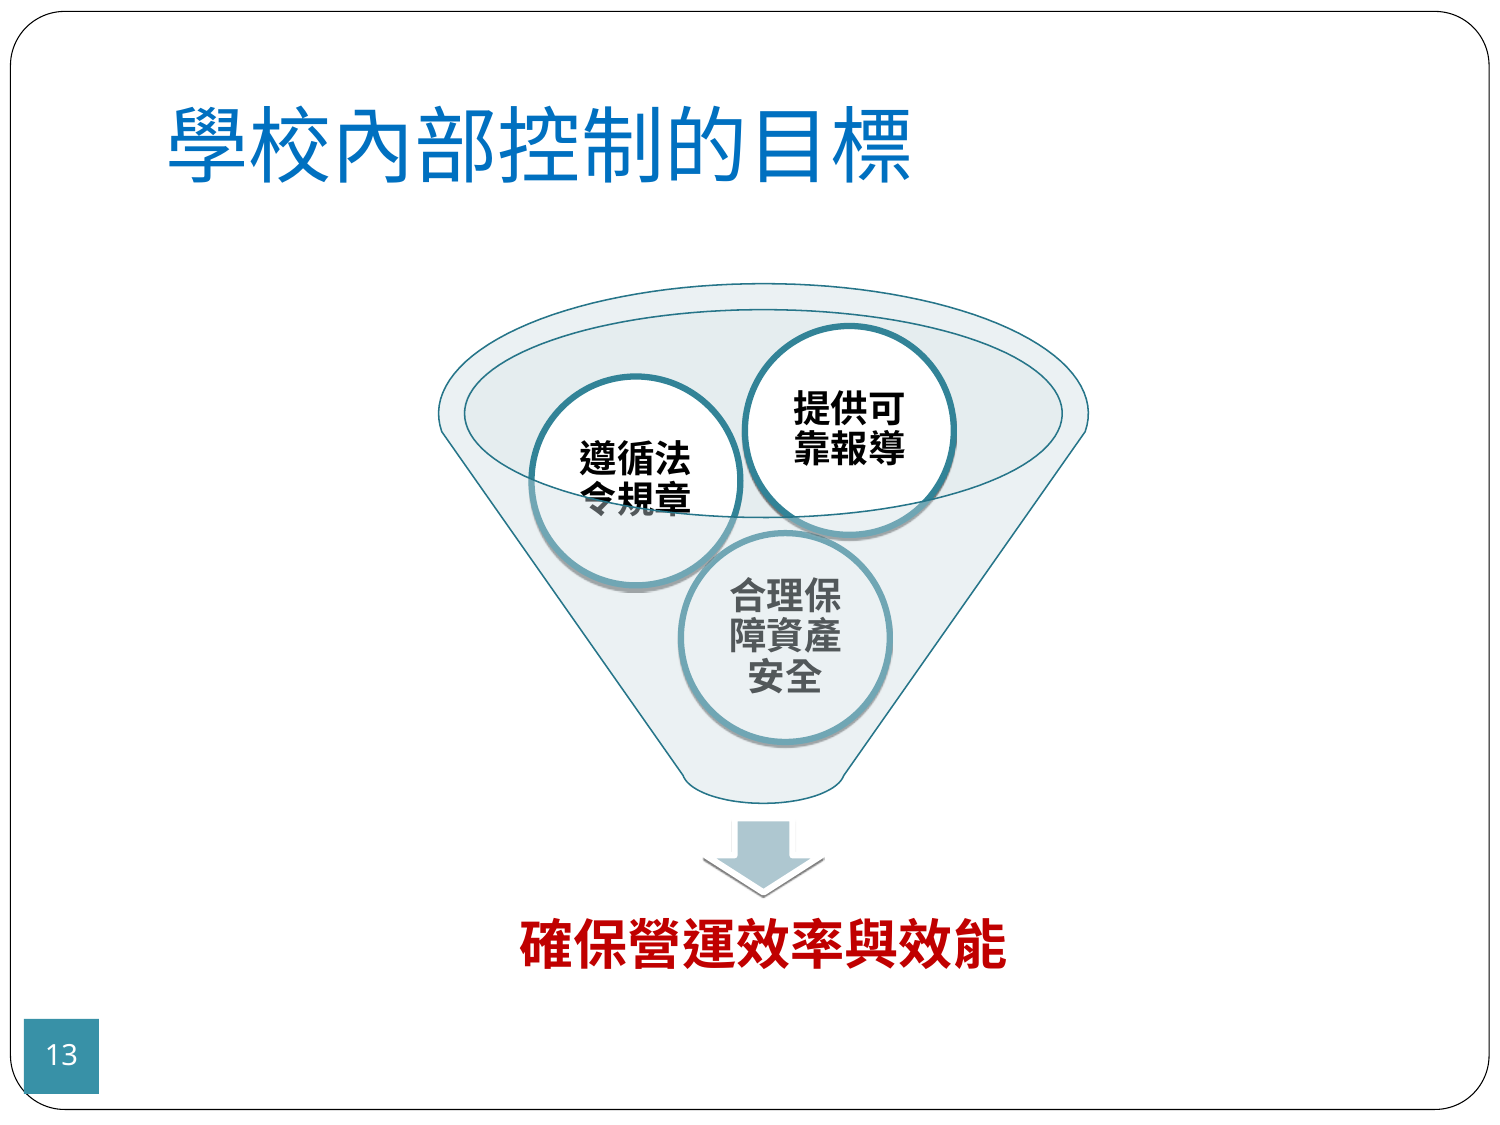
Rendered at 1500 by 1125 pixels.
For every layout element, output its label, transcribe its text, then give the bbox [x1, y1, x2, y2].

text_box 13 [23, 1018, 99, 1094]
title 學校內部控制的目標 [150, 45, 1426, 209]
text_box 提供可靠報導 [744, 325, 954, 517]
text_box 遵循法令規章 [531, 376, 741, 516]
text_box 確保營運效率與效能 [485, 877, 1042, 1017]
text_box [438, 283, 1089, 804]
text_box [705, 818, 822, 877]
